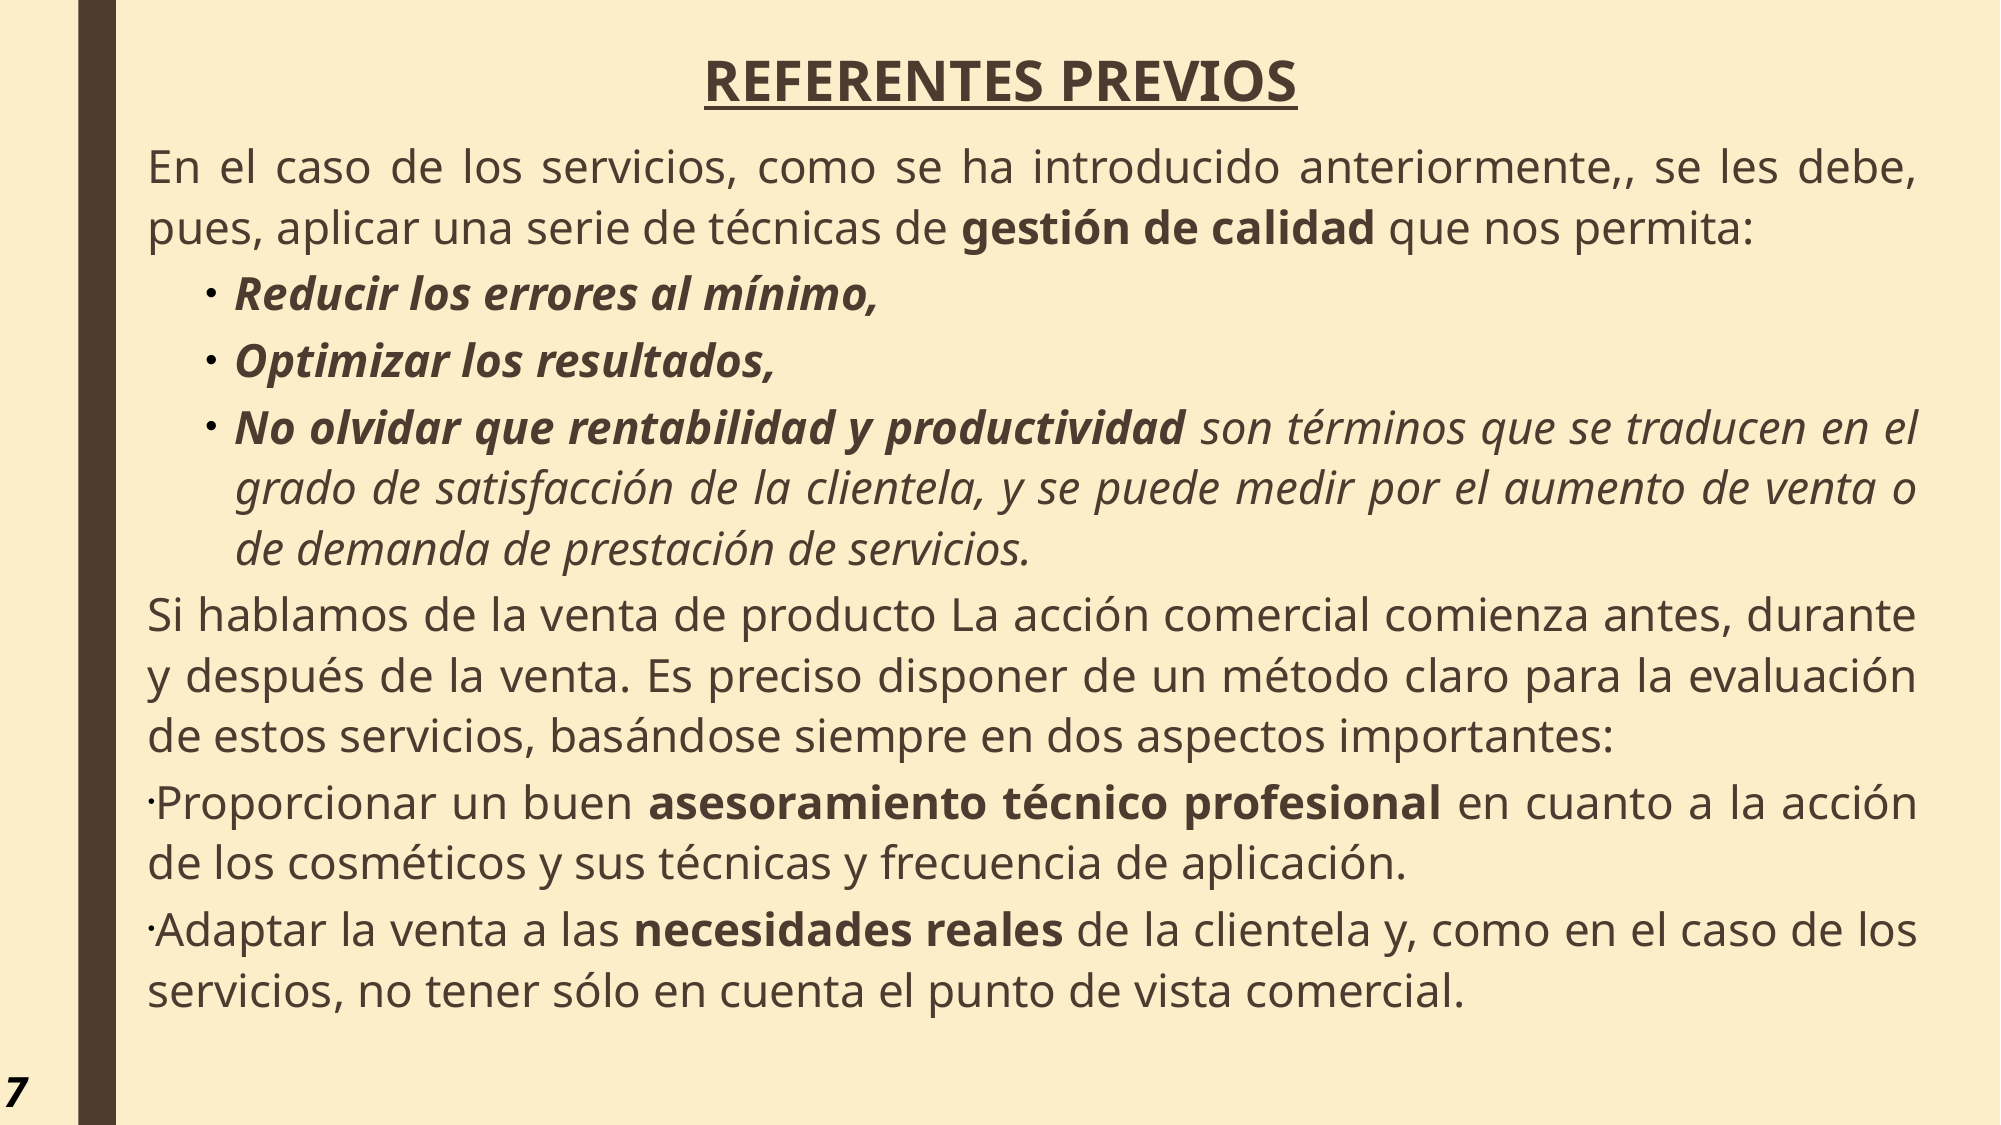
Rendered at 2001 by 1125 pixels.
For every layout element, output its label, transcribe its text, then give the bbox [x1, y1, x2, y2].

slide_number 7 [0, 1058, 58, 1125]
title REFERENTES PREVIOS [213, 46, 1789, 149]
list En el caso de los servicios, como se ha introducido anteriormente,, se les debe, pues, aplicar una serie de técnicas de gestión de calidad que nos permita: Reducir los errores al mínimo, Optimizar los resultados, No olvidar que rentabilidad y productividad son términos que se traducen en el grado de satisfacción de la clientela, y se puede medir por el aumento de venta o de demanda de prestación de servicios. Si hablamos de la venta de producto La acción comercial comienza antes, durante y después de la venta. Es preciso disponer de un método claro para la evaluación de estos servicios, basándose siempre en dos aspectos importantes: Proporcionar un buen asesoramiento técnico profesional en cuanto a la acción de los cosméticos y sus técnicas y frecuencia de aplicación. Adaptar la venta a las necesidades reales de la clientela y, como en el caso de los servicios, no tener sólo en cuenta el punto de vista comercial. [133, 124, 1934, 1125]
